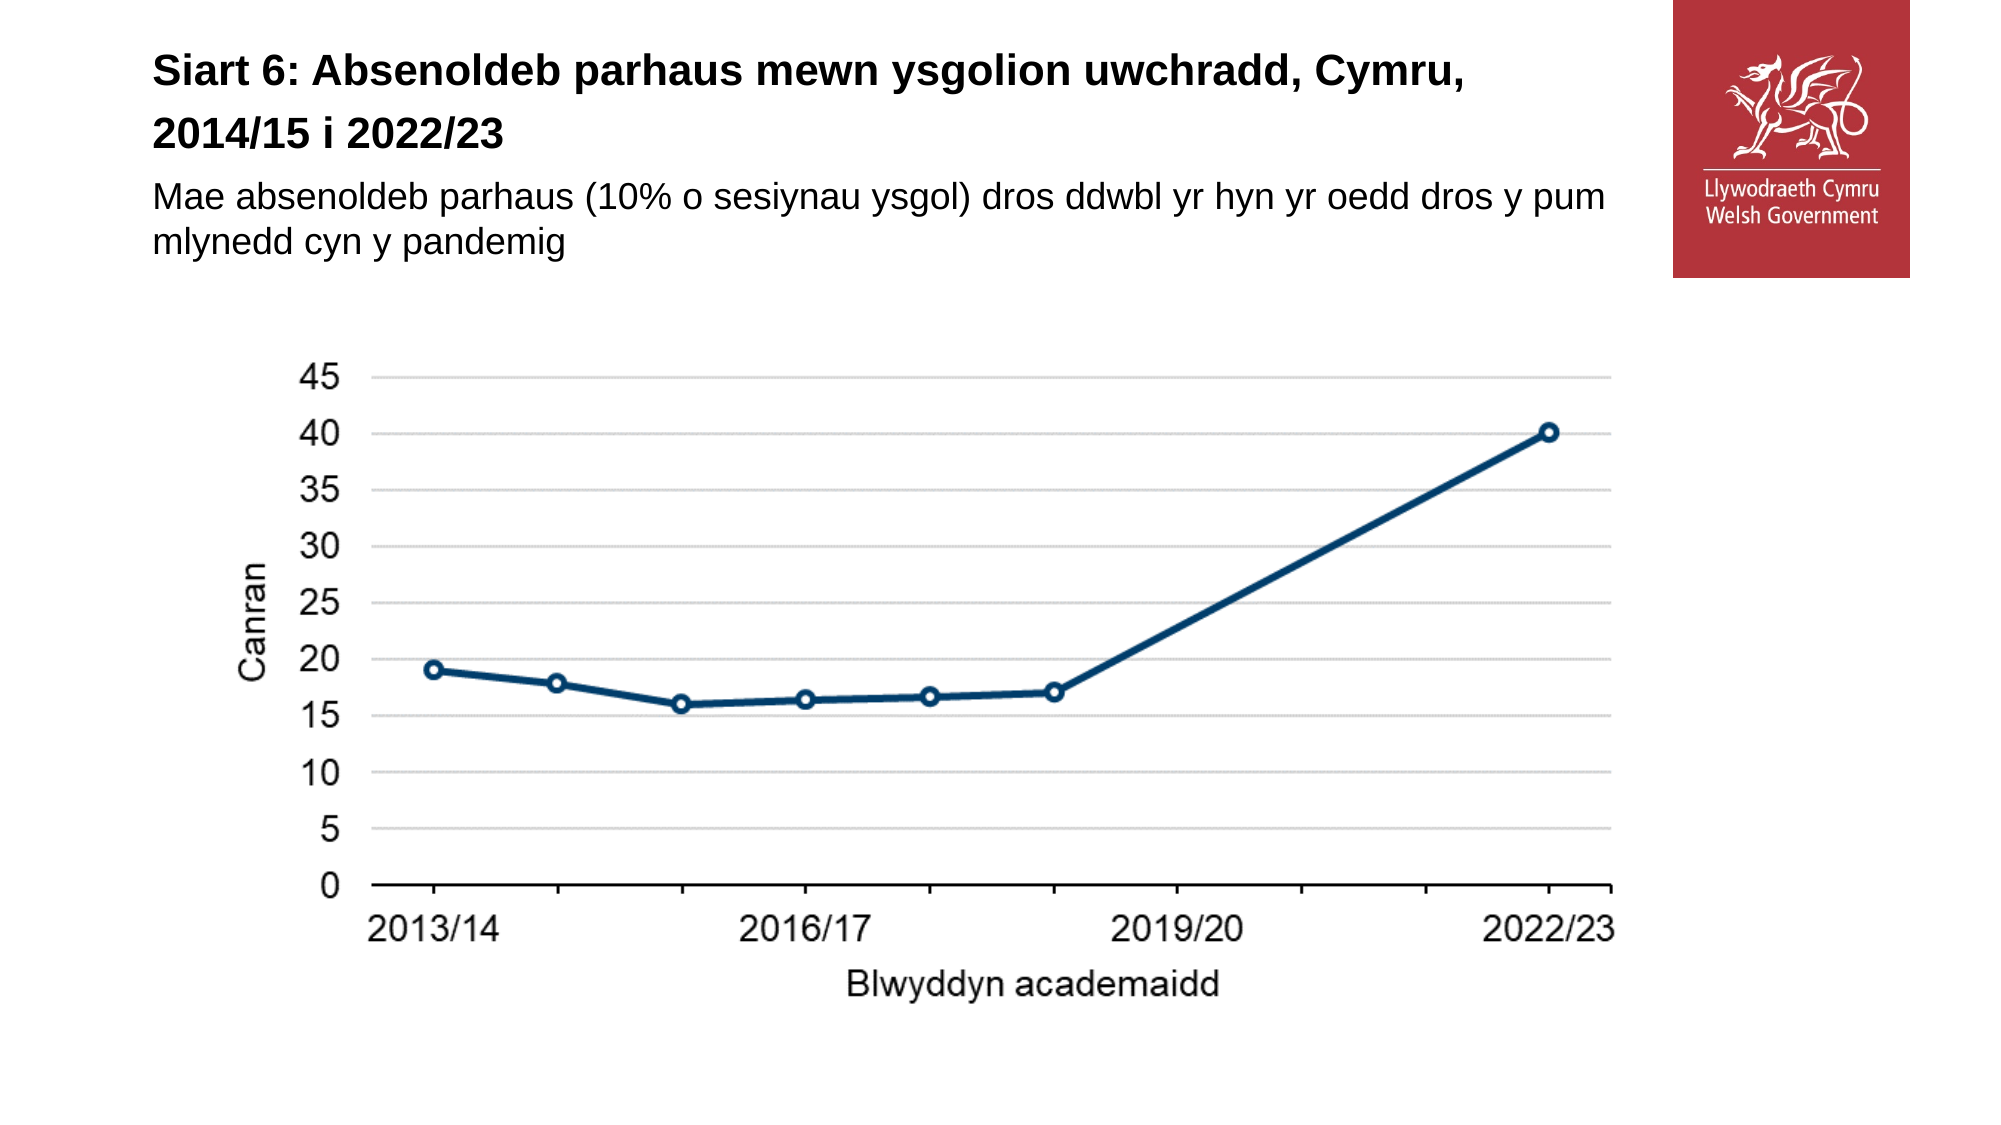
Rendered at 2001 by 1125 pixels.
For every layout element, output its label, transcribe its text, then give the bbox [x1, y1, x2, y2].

title Siart 6: Absenoldeb parhaus mewn ysgolion uwchradd, Cymru, 2014/15 i 2022/23 [137, 0, 1611, 165]
text_box Mae absenoldeb parhaus (10% o sesiynau ysgol) dros ddwbl yr hyn yr oedd dros y pum mlynedd cyn y pandemig [137, 164, 1863, 271]
picture [194, 343, 1644, 1032]
